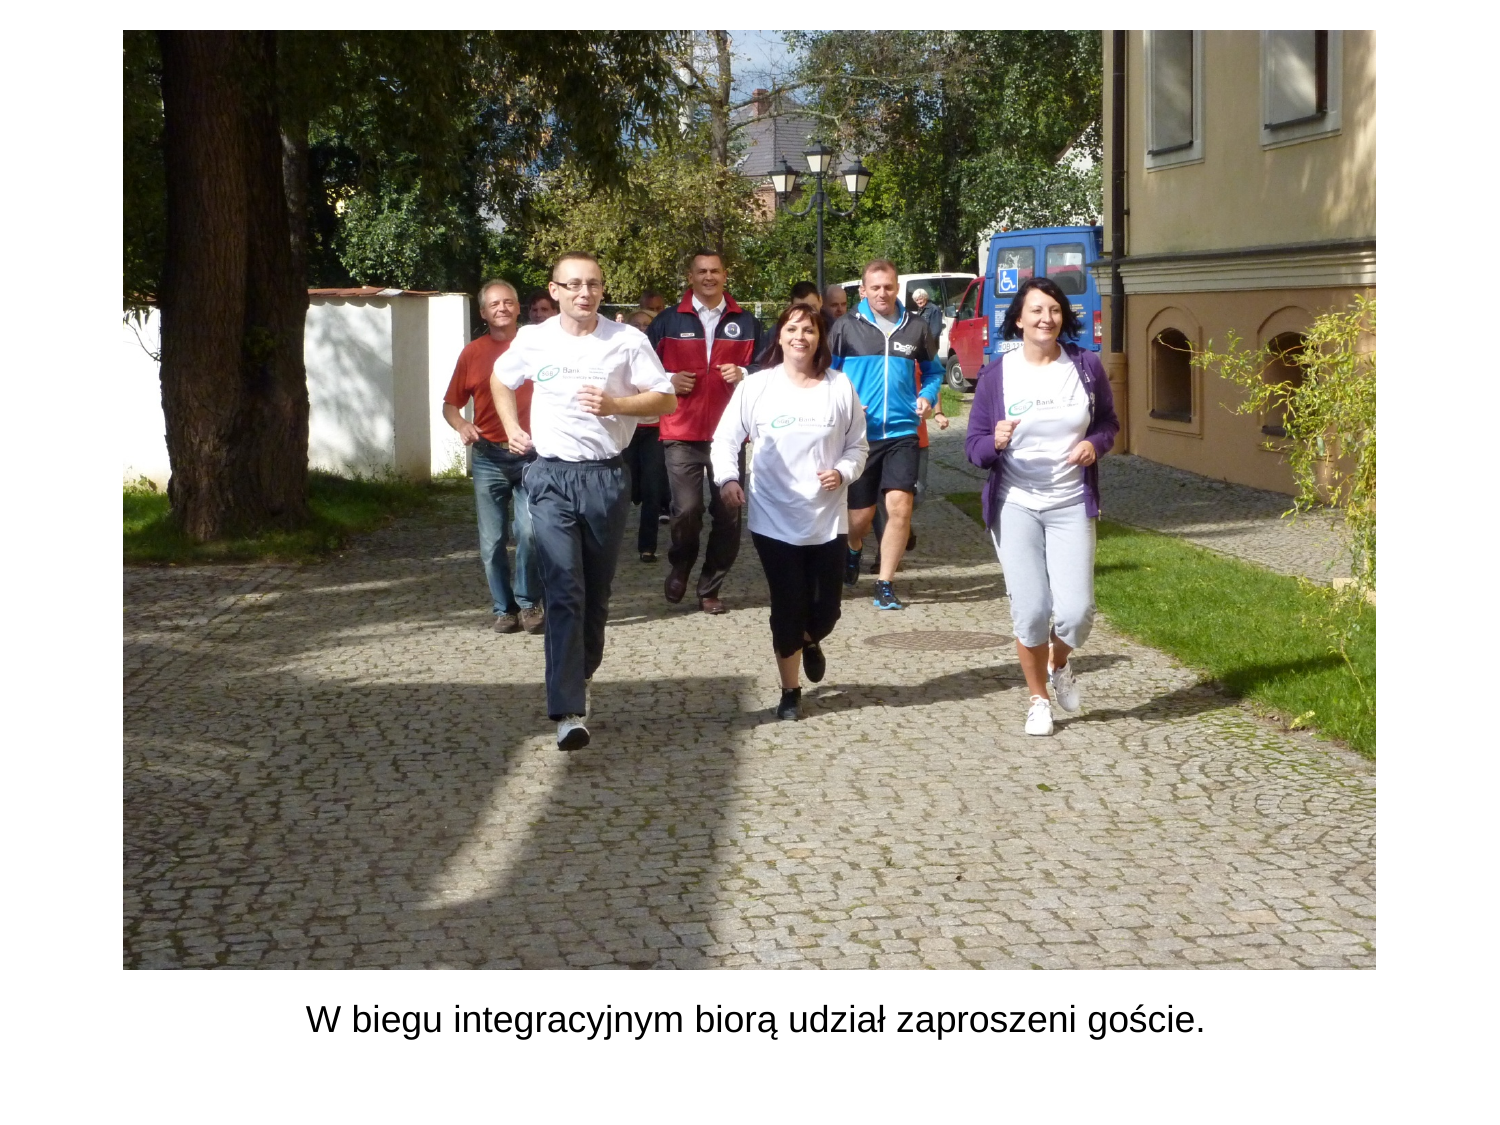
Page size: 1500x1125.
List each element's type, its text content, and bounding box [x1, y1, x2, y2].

text_box W biegu integracyjnym biorą udział zaproszeni goście. [88, 987, 1424, 1048]
picture [123, 30, 1376, 970]
